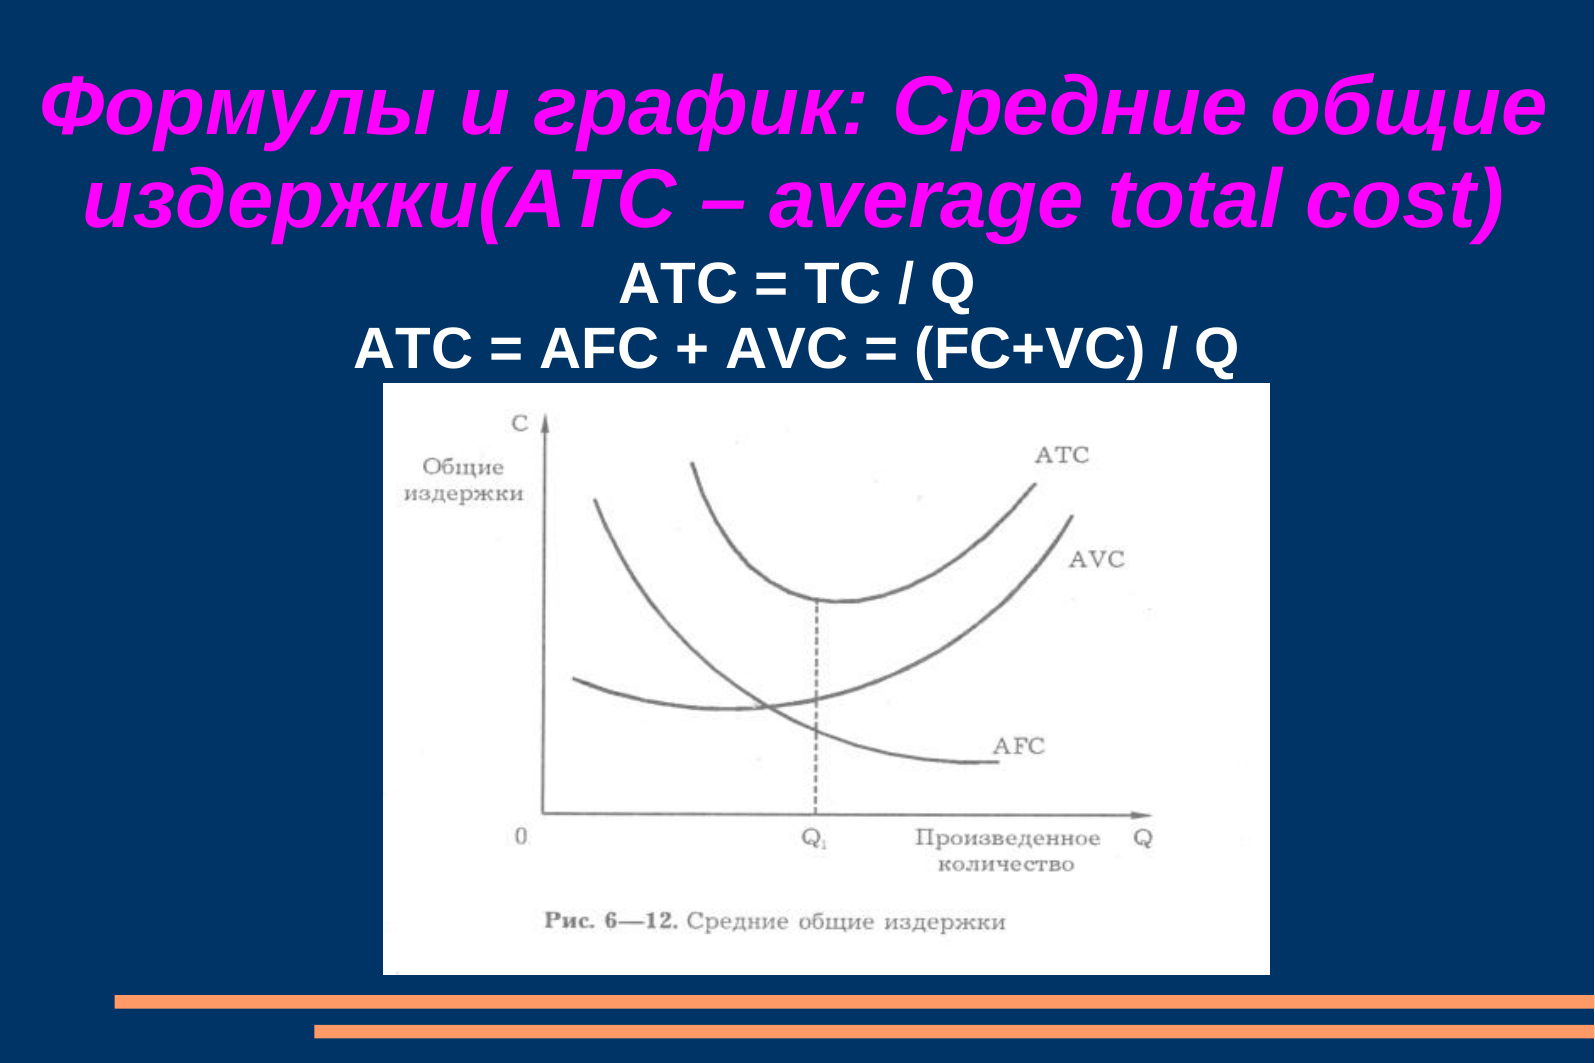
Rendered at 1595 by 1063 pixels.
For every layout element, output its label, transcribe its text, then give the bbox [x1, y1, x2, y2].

picture [383, 383, 1270, 975]
text_box Формулы и график: Средние общие издержки(ATC – average total cost) [23, 59, 1565, 246]
text_box ATC = TC / Q ATC = AFC + AVC = (FC+VC) / Q [118, 250, 1477, 384]
